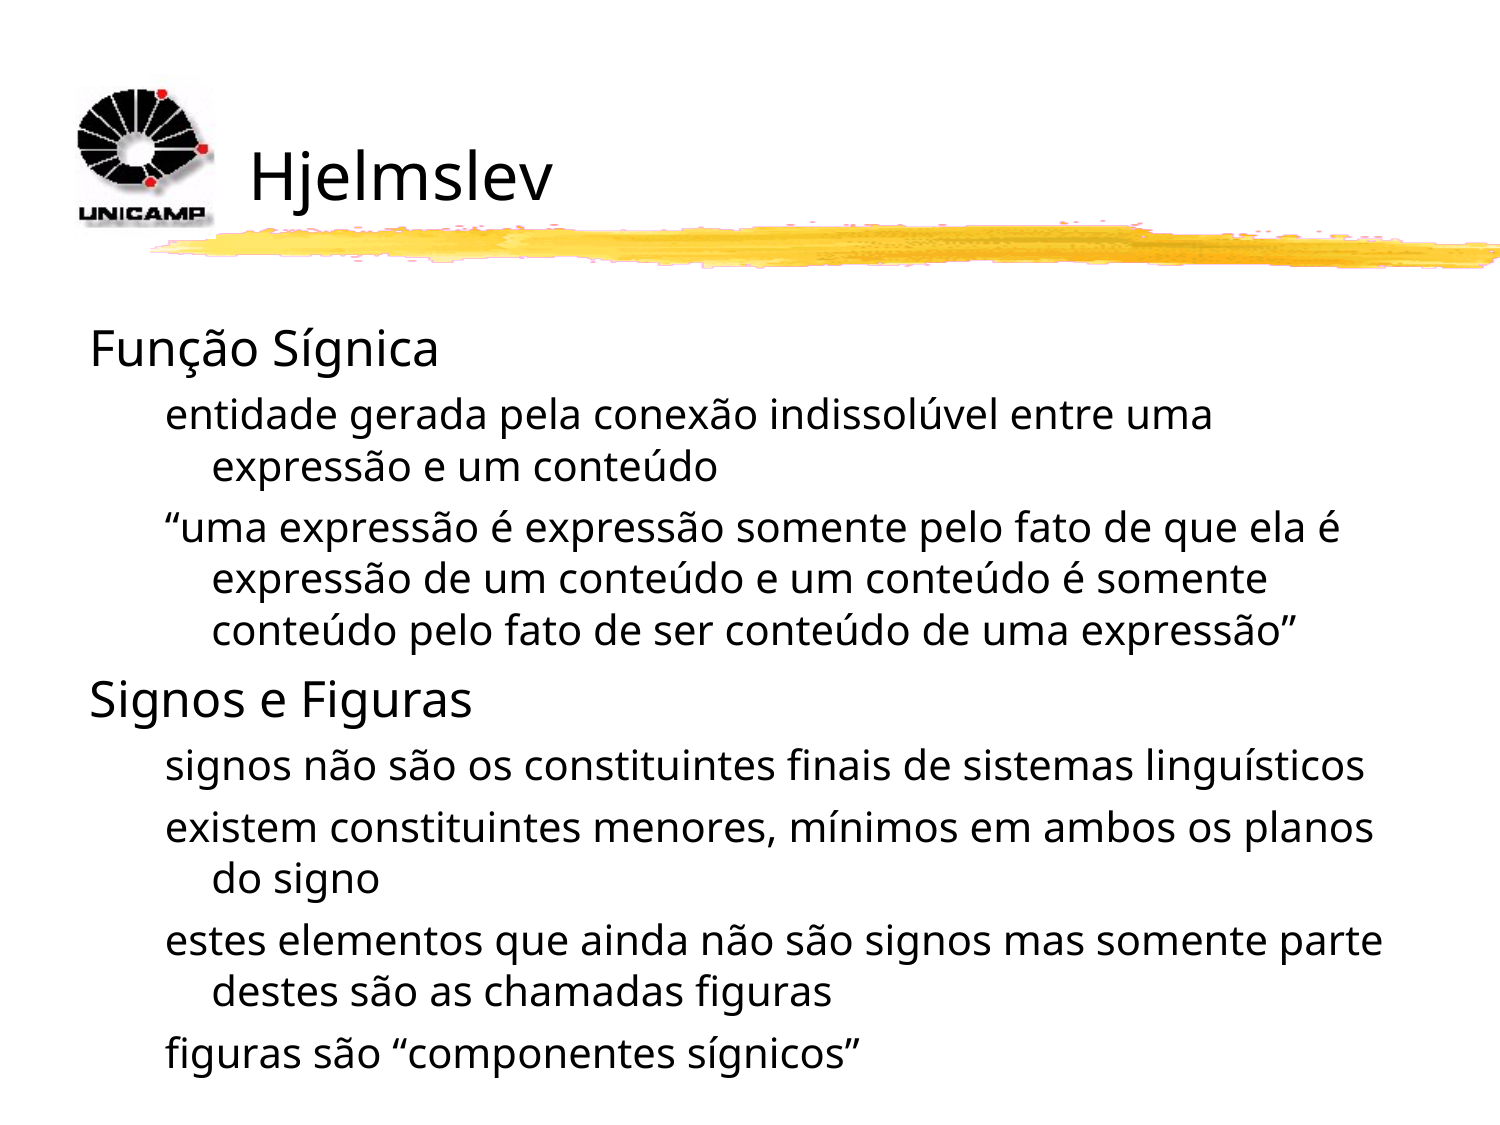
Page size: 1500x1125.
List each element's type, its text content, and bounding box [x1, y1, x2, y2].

list Função Sígnica entidade gerada pela conexão indissolúvel entre uma expressão e um conteúdo “uma expressão é expressão somente pelo fato de que ela é expressão de um conteúdo e um conteúdo é somente conteúdo pelo fato de ser conteúdo de uma expressão” Signos e Figuras signos não são os constituintes finais de sistemas linguísticos existem constituintes menores, mínimos em ambos os planos do signo estes elementos que ainda não são signos mas somente parte destes são as chamadas figuras figuras são “componentes sígnicos” [74, 309, 1417, 1003]
picture [75, 74, 1500, 279]
title Hjelmslev [233, 37, 1434, 225]
